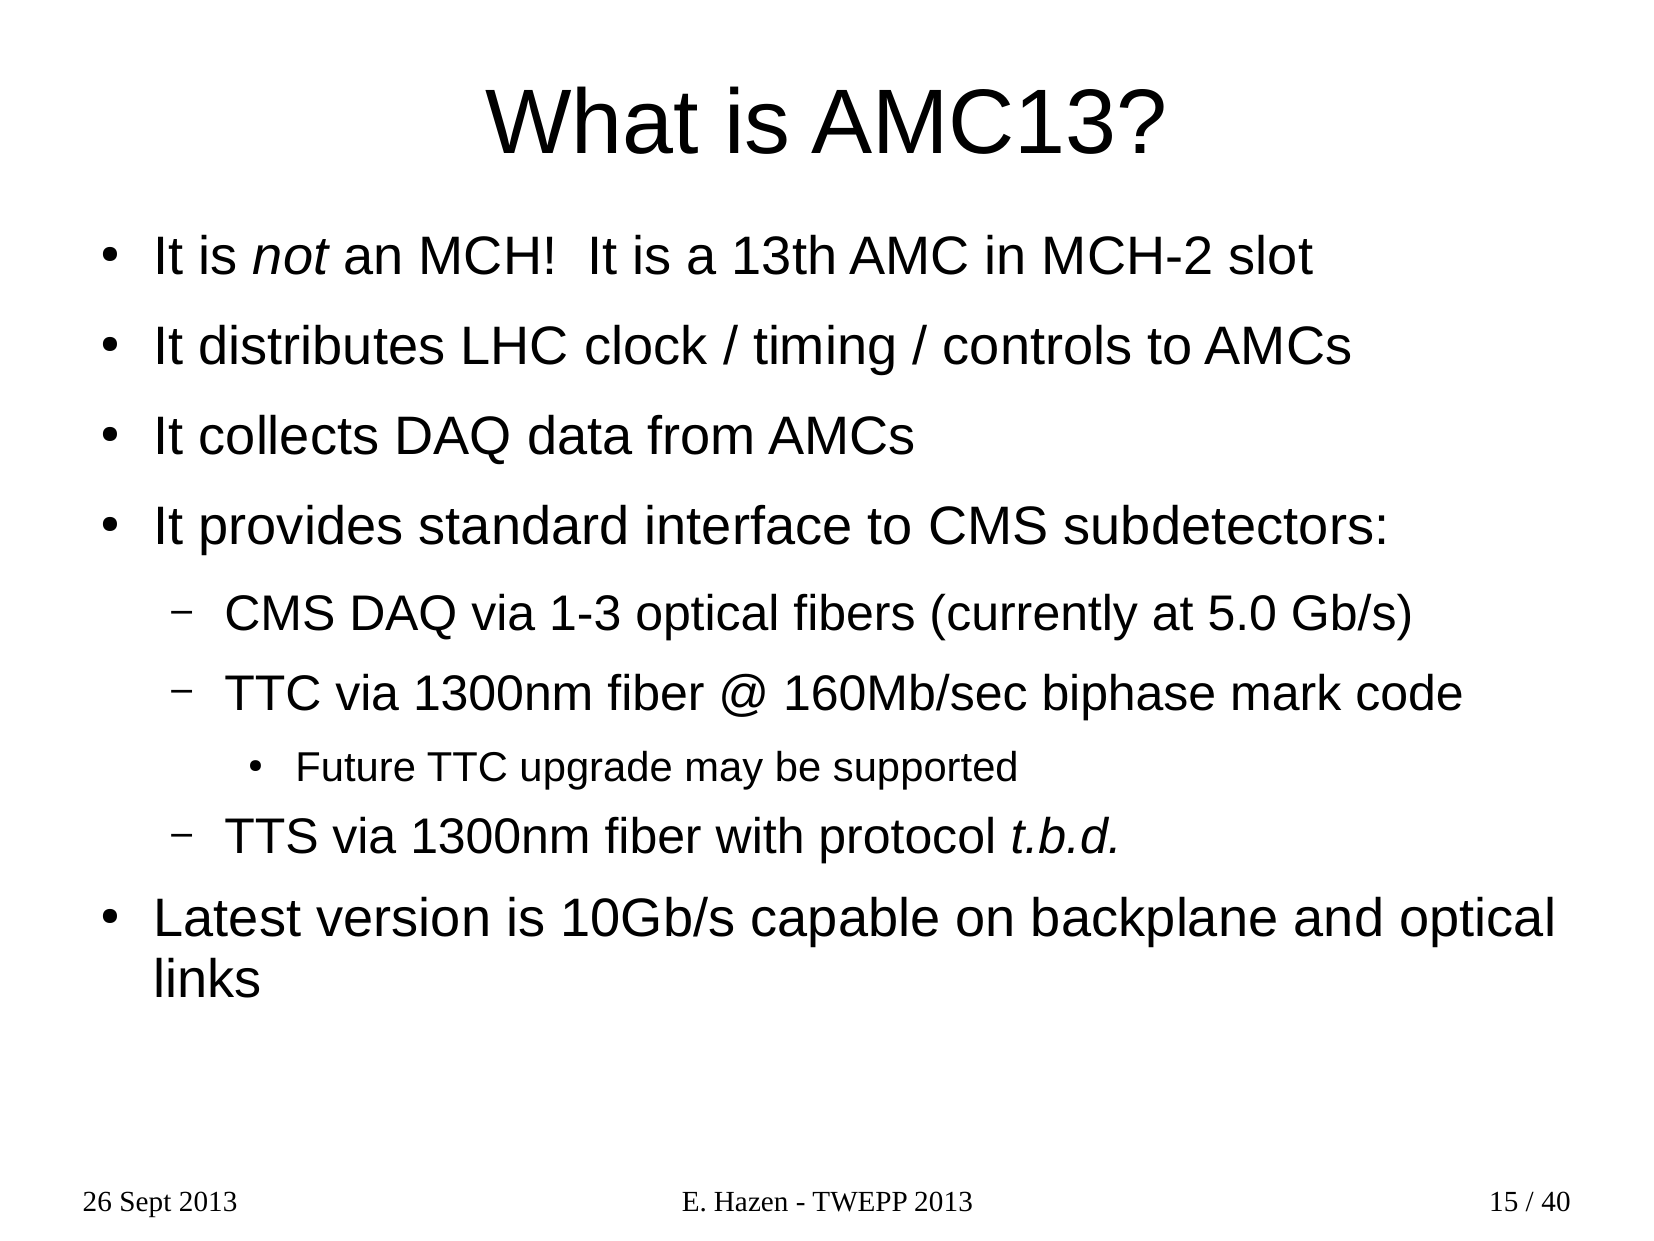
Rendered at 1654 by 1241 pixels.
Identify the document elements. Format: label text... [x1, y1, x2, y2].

title What is AMC13? [82, 49, 1571, 196]
list It is not an MCH! It is a 13th AMC in MCH-2 slot It distributes LHC clock / timing / controls to AMCs It collects DAQ data from AMCs It provides standard interface to CMS subdetectors: CMS DAQ via 1-3 optical fibers (currently at 5.0 Gb/s) TTC via 1300nm fiber @ 160Mb/sec biphase mark code Future TTC upgrade may be supported TTS via 1300nm fiber with protocol t.b.d. Latest version is 10Gb/s capable on backplane and optical links [82, 225, 1571, 1044]
